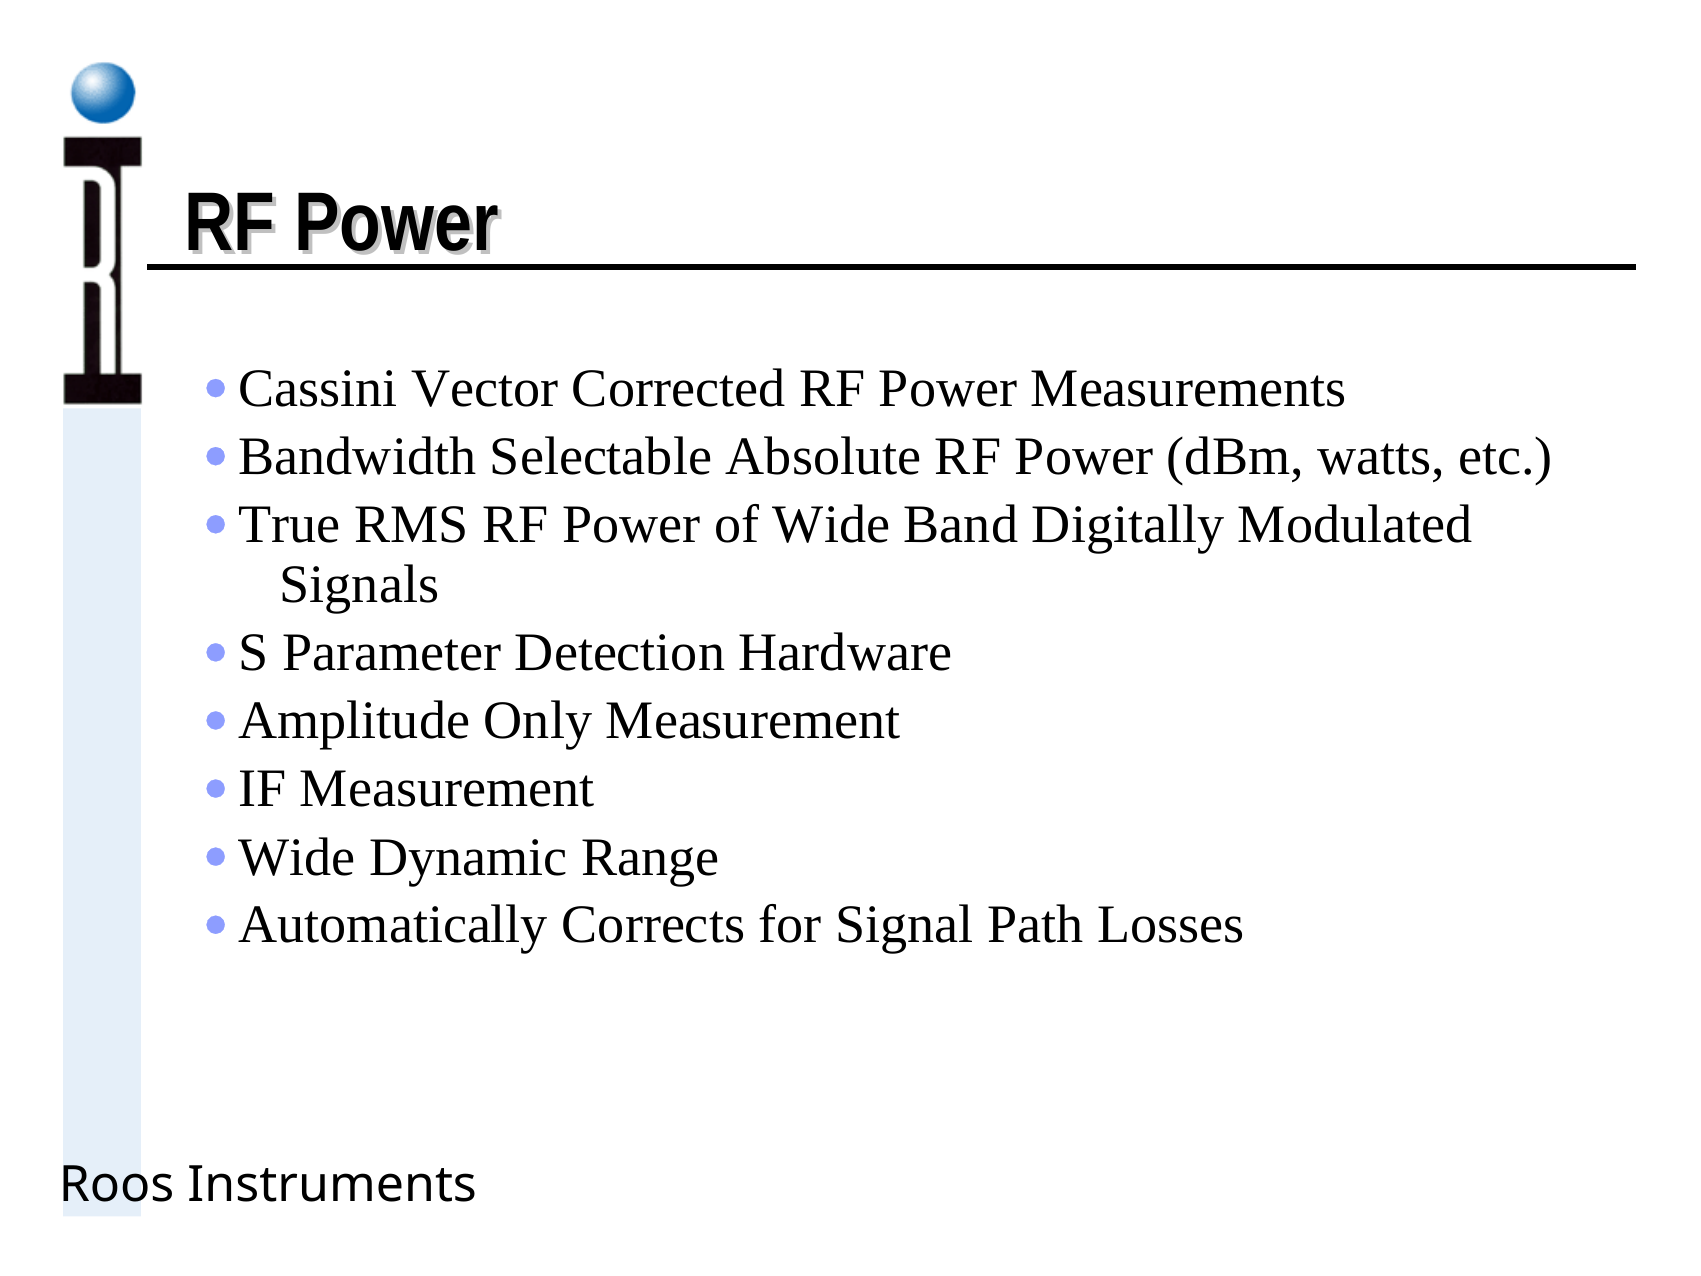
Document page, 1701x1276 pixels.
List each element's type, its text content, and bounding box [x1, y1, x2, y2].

picture [59, 58, 147, 411]
text_box RF Power [184, 92, 1539, 268]
text_box Cassini Vector Corrected RF Power Measurements Bandwidth Selectable Absolute RF Power (dBm, watts, etc.) True RMS RF Power of Wide Band Digitally Modulated Signals S Parameter Detection Hardware Amplitude Only Measurement IF Measurement Wide Dynamic Range Automatically Corrects for Signal Path Losses [192, 358, 1609, 1061]
